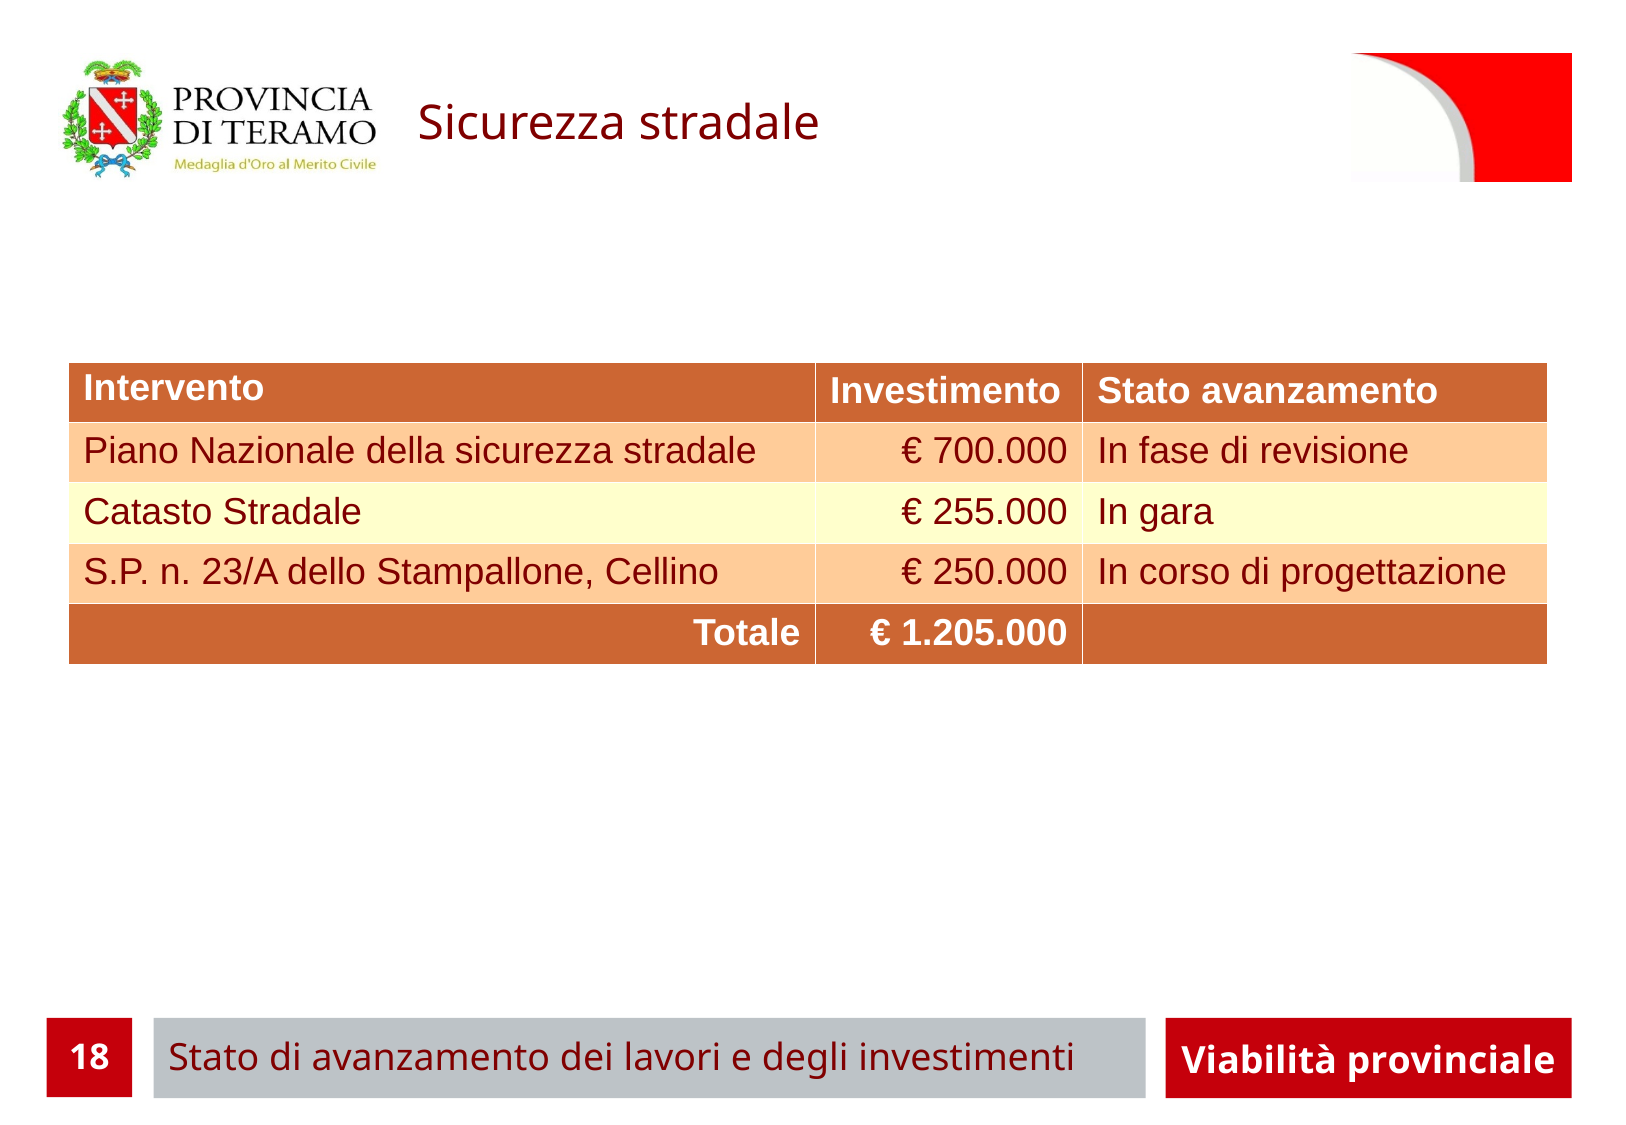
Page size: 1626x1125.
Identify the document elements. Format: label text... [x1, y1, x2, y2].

table_cell In fase di revisione [1083, 423, 1547, 482]
table_cell € 250.000 [816, 544, 1082, 603]
table_cell In gara [1083, 483, 1547, 543]
picture [58, 53, 384, 182]
table_header Intervento [69, 363, 815, 422]
table_cell € 255.000 [816, 483, 1082, 543]
table_cell € 1.205.000 [816, 604, 1082, 664]
table_cell [1083, 604, 1547, 664]
table_cell Catasto Stradale [69, 483, 815, 543]
title Sicurezza stradale [406, 53, 1352, 187]
table_cell S.P. n. 23/A dello Stampallone, Cellino [69, 544, 815, 603]
picture [1352, 53, 1572, 182]
table_cell Piano Nazionale della sicurezza stradale [69, 423, 815, 482]
table_cell In corso di progettazione [1083, 544, 1547, 603]
table_cell Totale [69, 604, 815, 664]
table_header Stato avanzamento [1083, 363, 1547, 422]
table_header Investimento [816, 363, 1082, 422]
table_cell € 700.000 [816, 423, 1082, 482]
